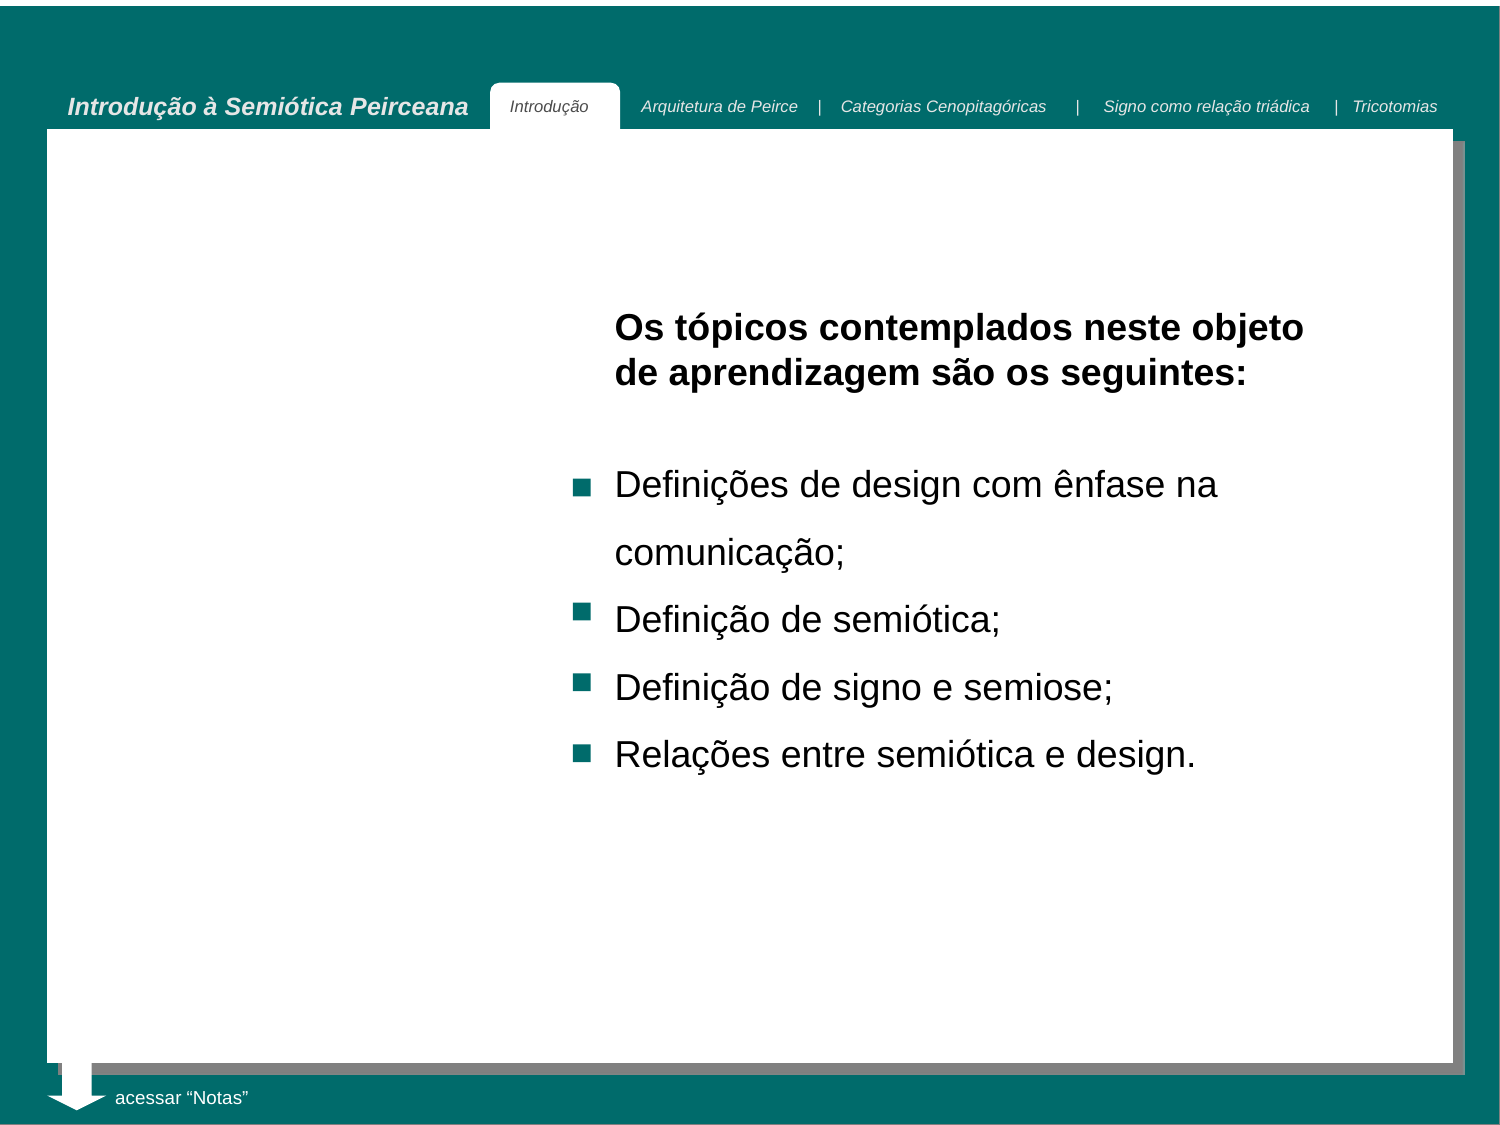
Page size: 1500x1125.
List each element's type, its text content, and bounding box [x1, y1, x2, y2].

text_box [572, 673, 591, 692]
text_box [47, 1051, 100, 1111]
text_box [572, 744, 591, 763]
text_box Os tópicos contemplados neste objeto de aprendizagem são os seguintes: Definições de design com ênfase na comunicação; Definição de semiótica; Definição de signo e semiose; Relações entre semiótica e design. [599, 295, 1359, 783]
text_box acessar “Notas” [100, 1080, 278, 1116]
text_box [572, 478, 591, 497]
text_box [572, 602, 591, 621]
